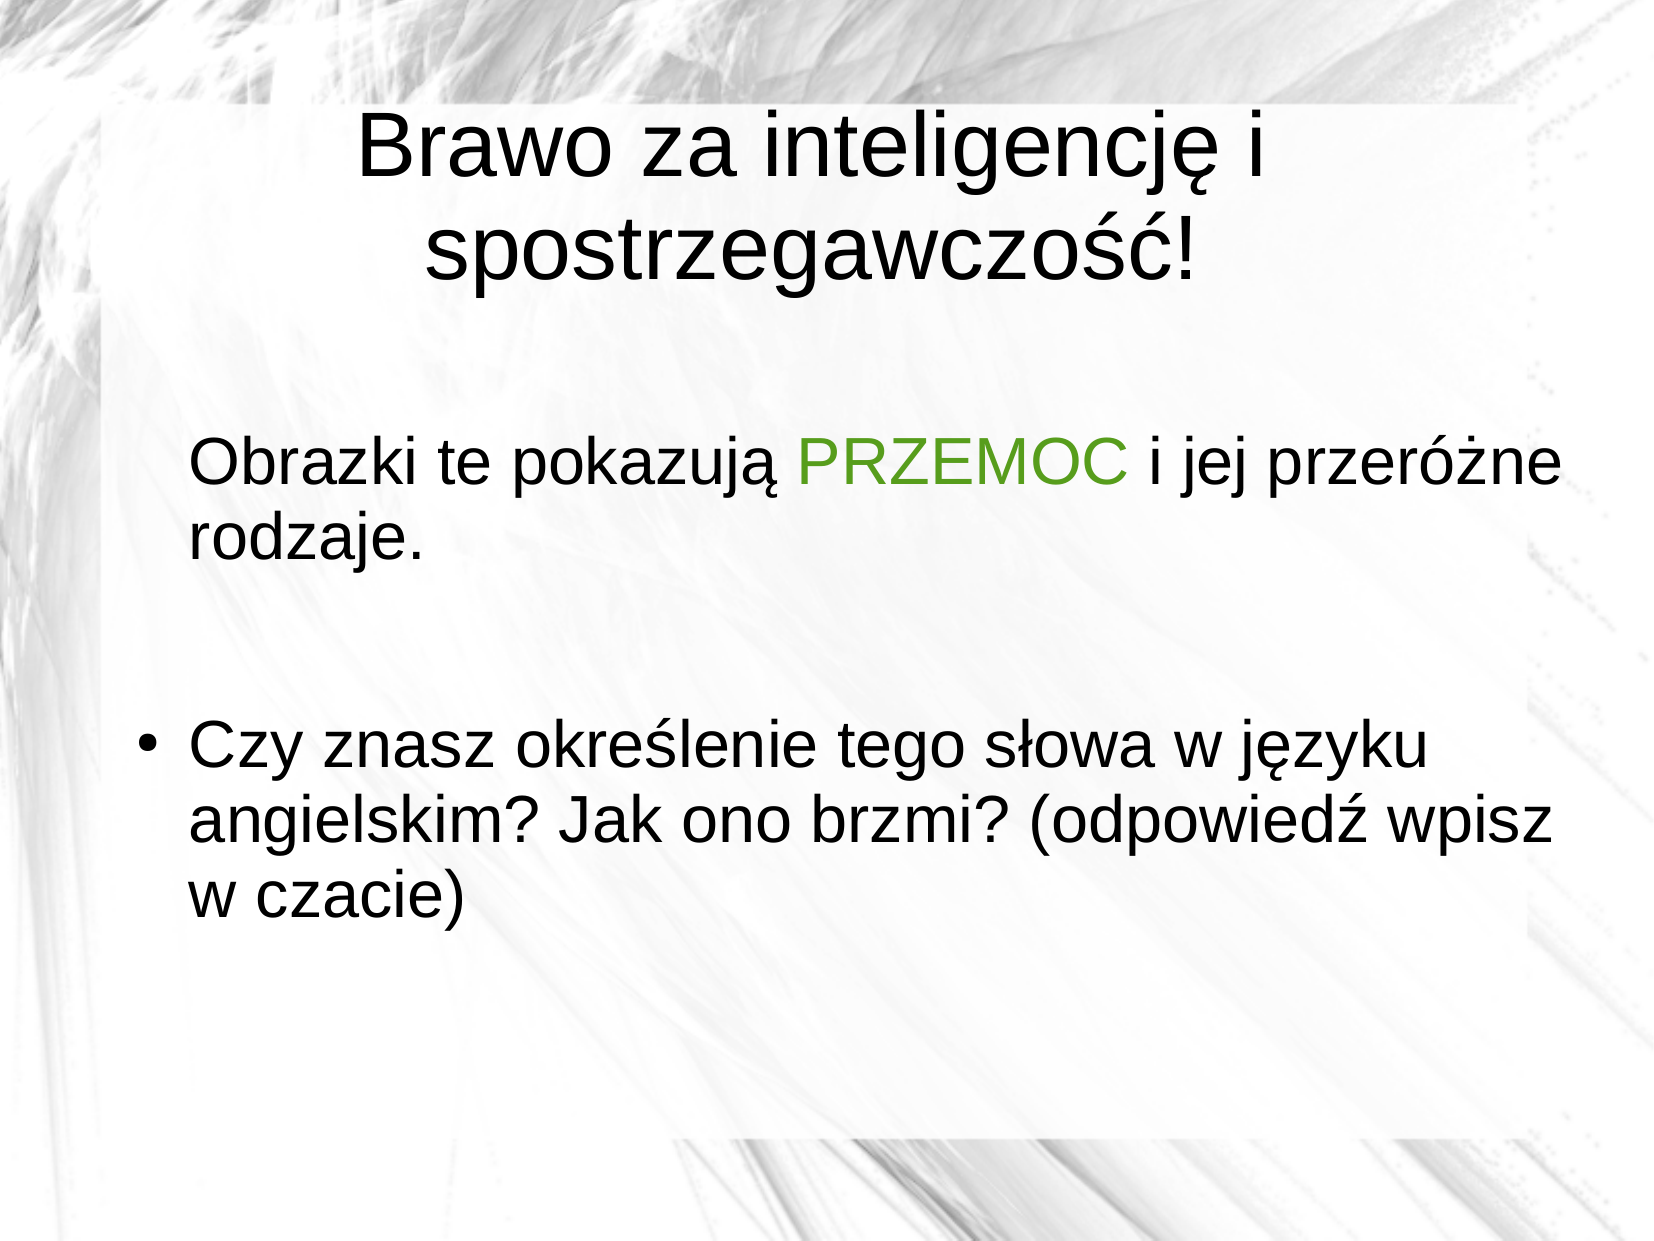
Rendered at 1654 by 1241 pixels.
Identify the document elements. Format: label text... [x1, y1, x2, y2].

title Brawo za inteligencję i spostrzegawczość! [118, 93, 1506, 299]
list Obrazki te pokazują PRZEMOC i jej przeróżne rodzaje. Czy znasz określenie tego słowa w języku angielskim? Jak ono brzmi? (odpowiedź wpisz w czacie) [118, 319, 1571, 1241]
picture [0, 0, 1654, 1241]
